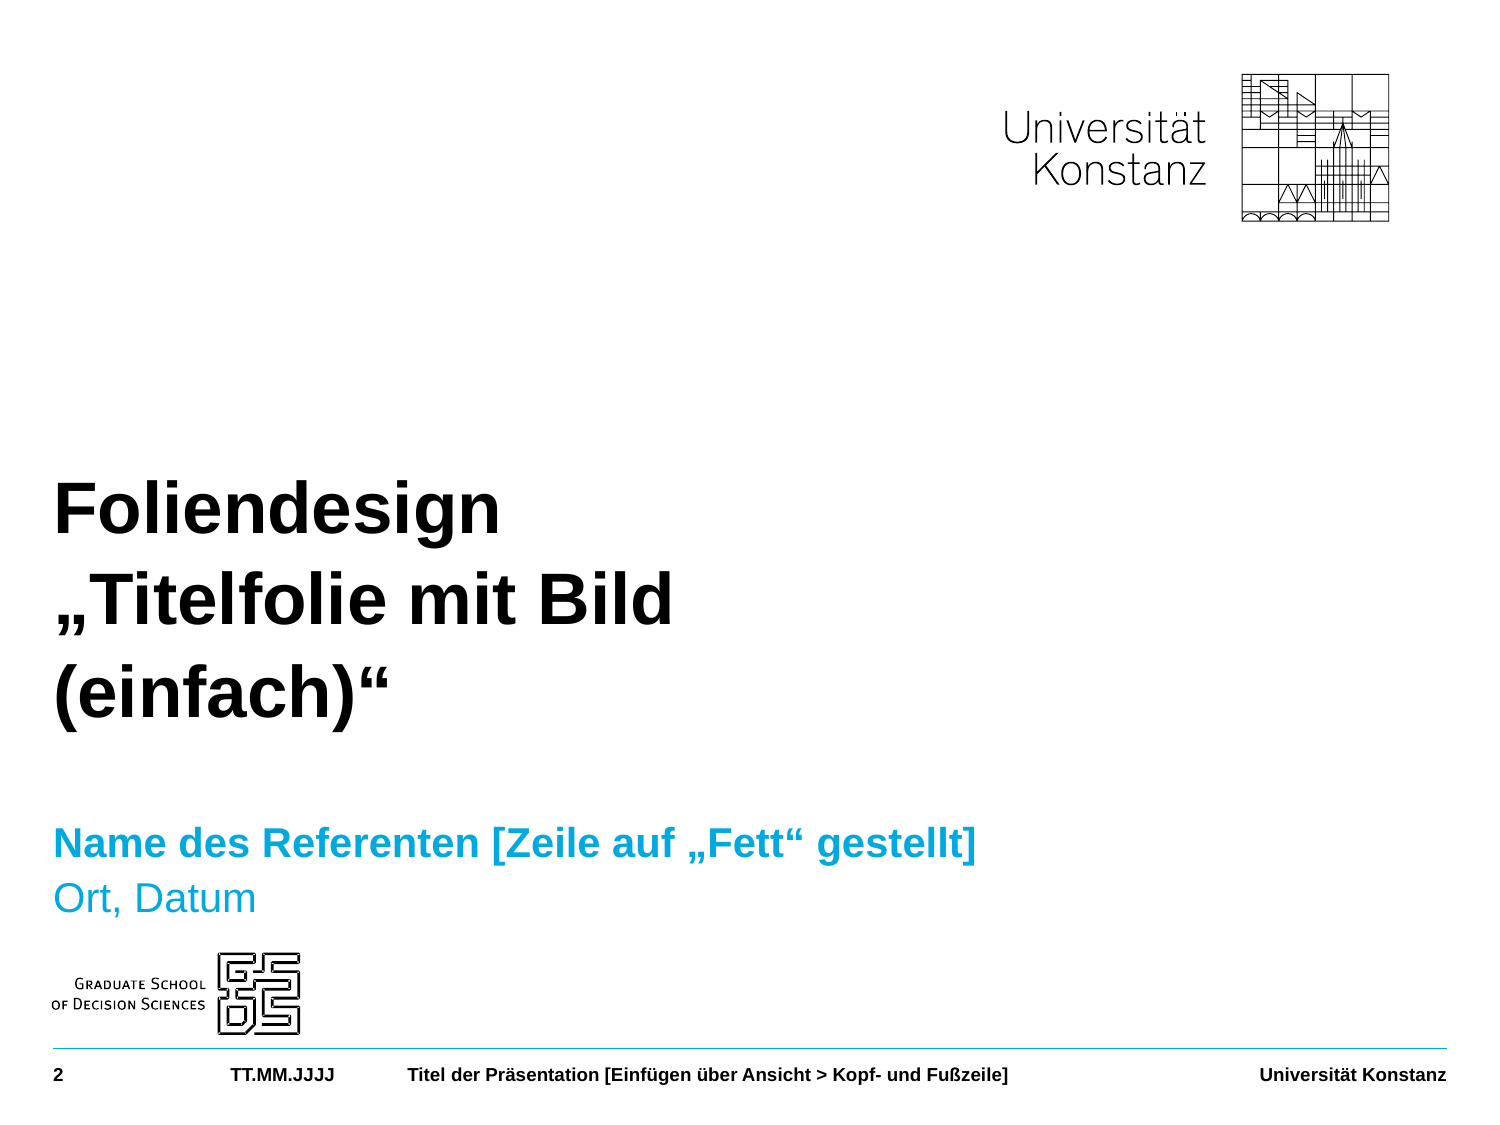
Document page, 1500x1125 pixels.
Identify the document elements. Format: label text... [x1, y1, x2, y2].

list Name des Referenten [Zeile auf „Fett“ gestellt] Ort, Datum [53, 744, 1093, 922]
title Foliendesign „Titelfolie mit Bild (einfach)“ [53, 277, 810, 733]
